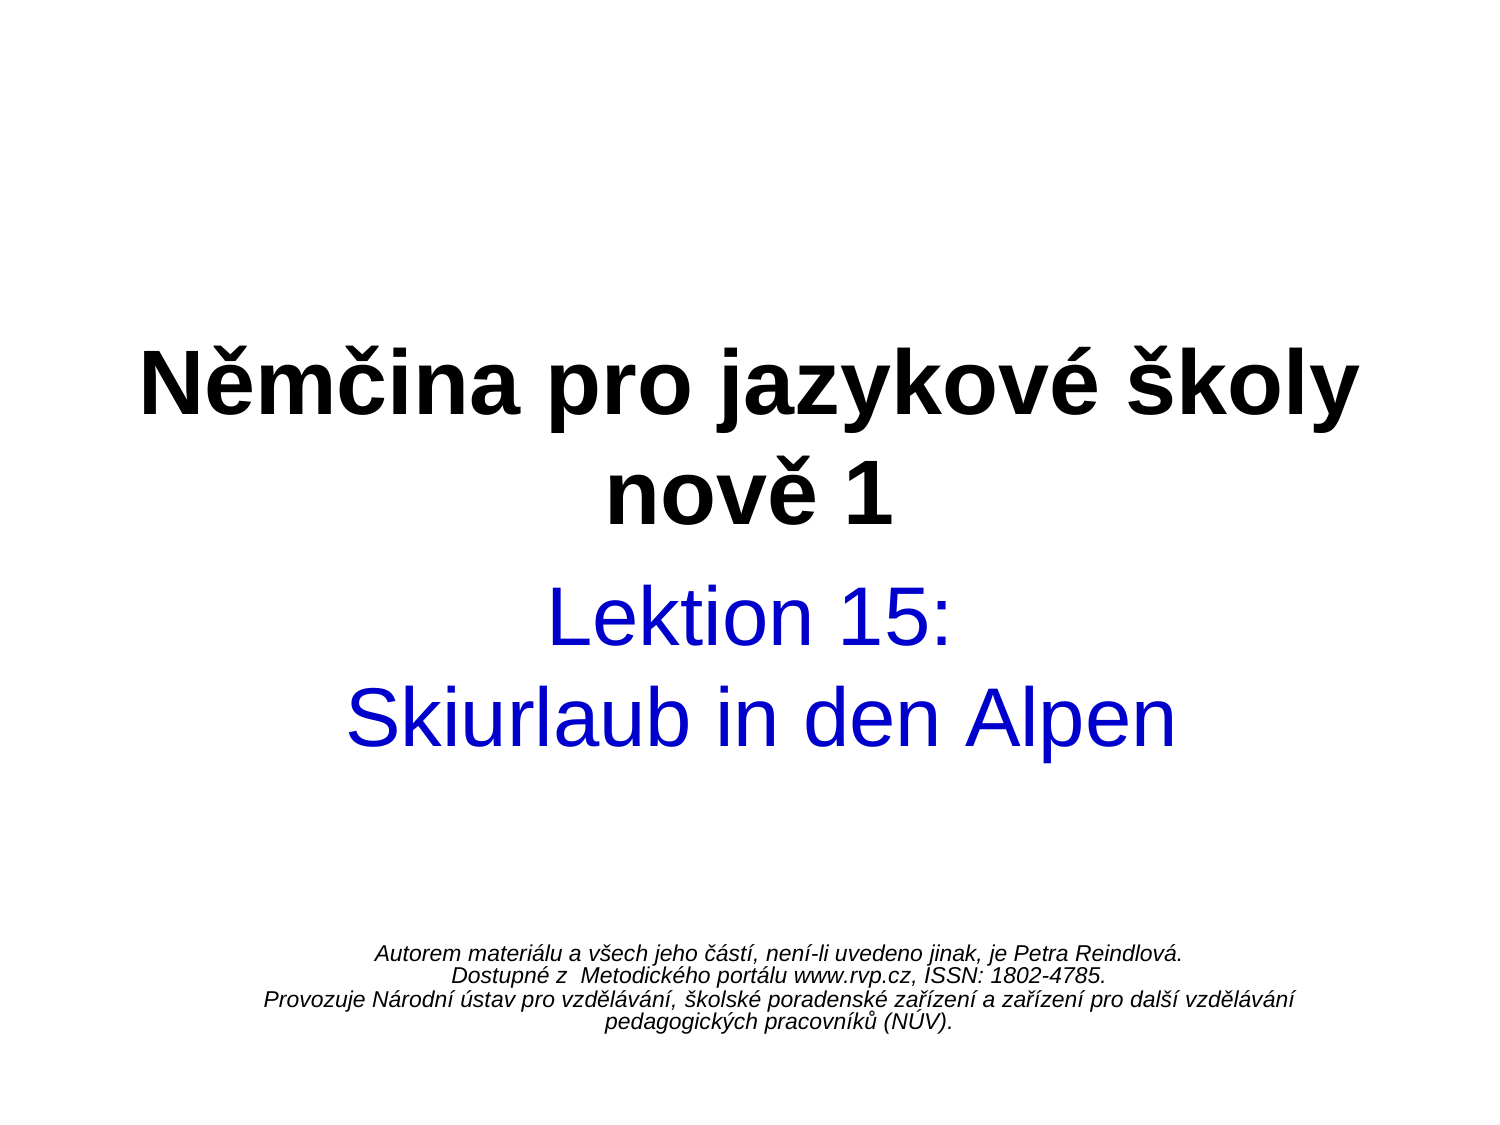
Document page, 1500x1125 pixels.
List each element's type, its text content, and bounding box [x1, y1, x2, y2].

title Němčina pro jazykové školy nově 1 [112, 302, 1388, 563]
text_box Lektion 15: Skiurlaub in den Alpen Autorem materiálu a všech jeho částí, není-li uvedeno jinak, je Petra Reindlová. Dostupné z Metodického portálu www.rvp.cz, ISSN: 1802-4785. Provozuje Národní ústav pro vzdělávání, školské poradenské zařízení a zařízení pro další vzdělávání pedagogických pracovníků (NÚV). [147, 574, 1376, 1070]
